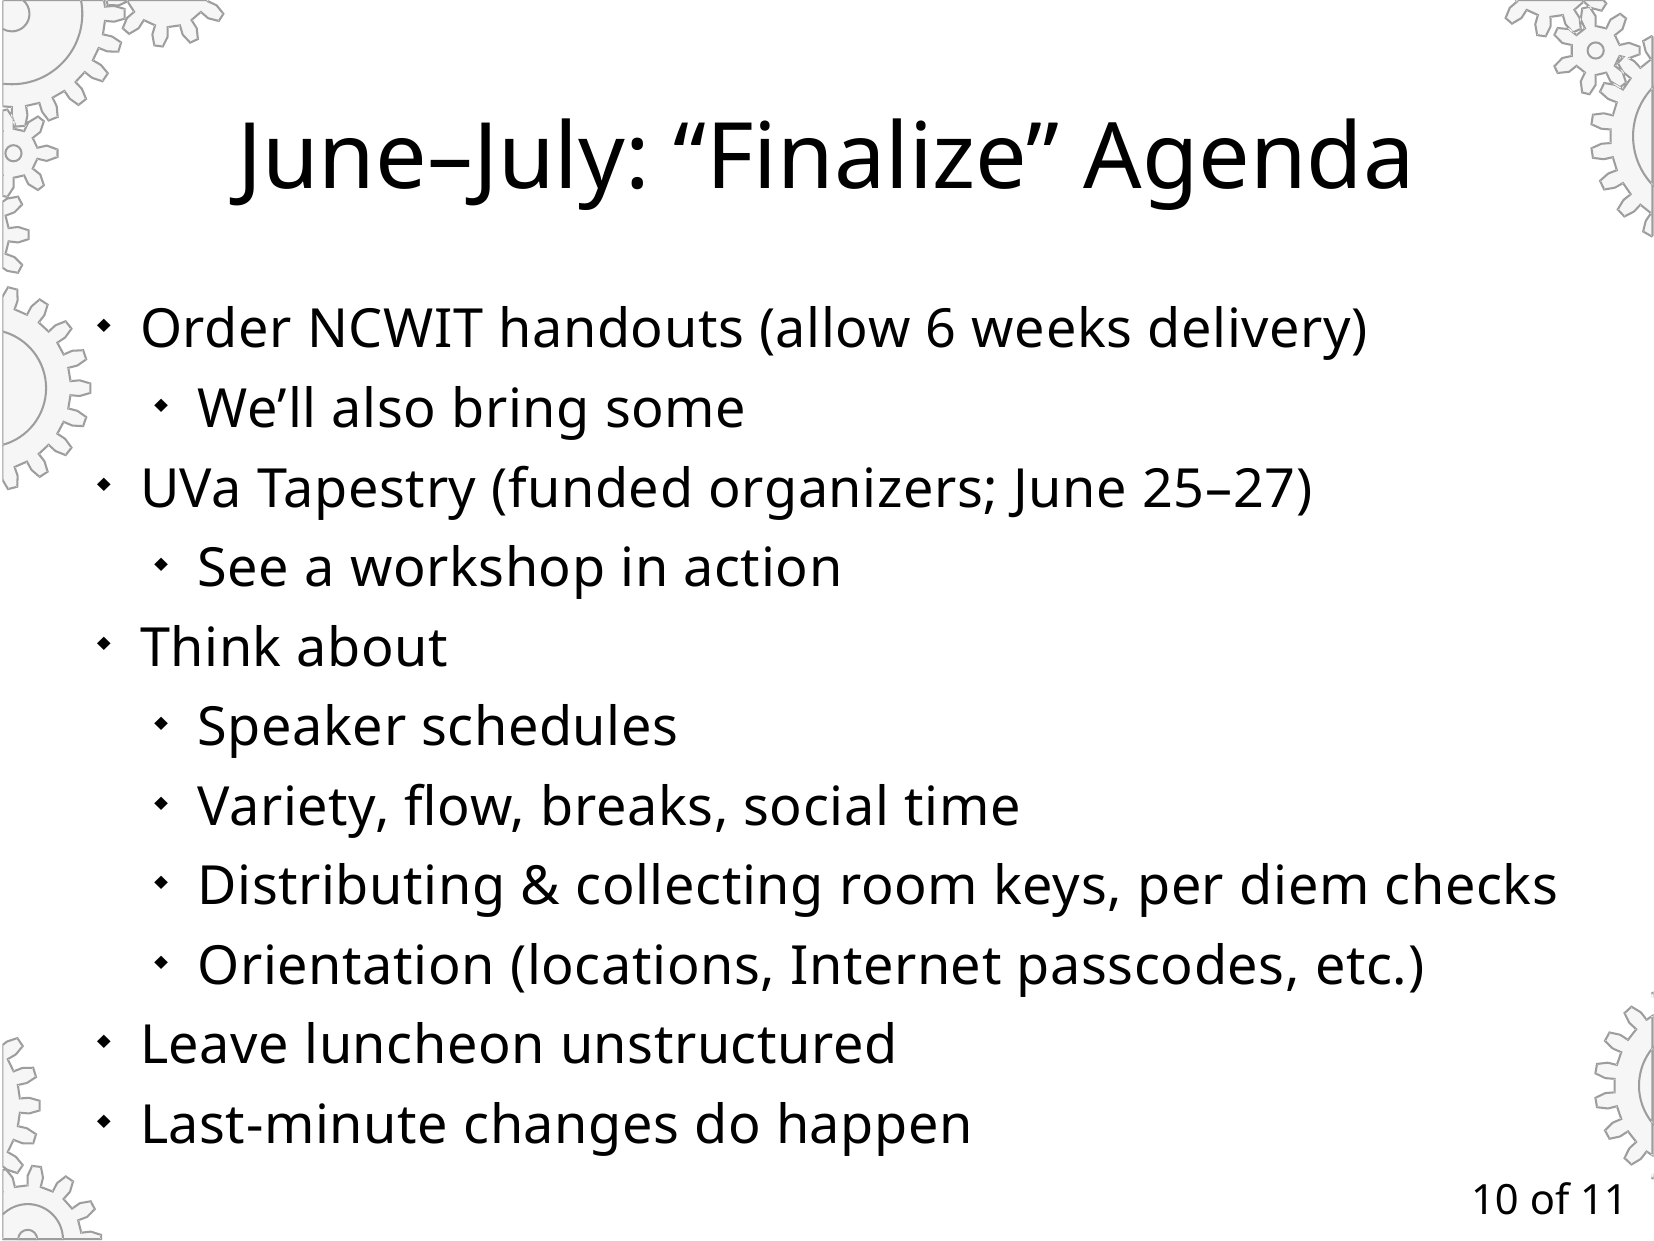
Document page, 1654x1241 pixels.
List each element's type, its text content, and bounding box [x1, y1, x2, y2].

title June–July: “Finalize” Agenda [82, 49, 1571, 257]
list Order NCWIT handouts (allow 6 weeks delivery) We’ll also bring some UVa Tapestry (funded organizers; June 25–27) See a workshop in action Think about Speaker schedules Variety, flow, breaks, social time Distributing & collecting room keys, per diem checks Orientation (locations, Internet passcodes, etc.) Leave luncheon unstructured Last-minute changes do happen [82, 290, 1571, 1241]
